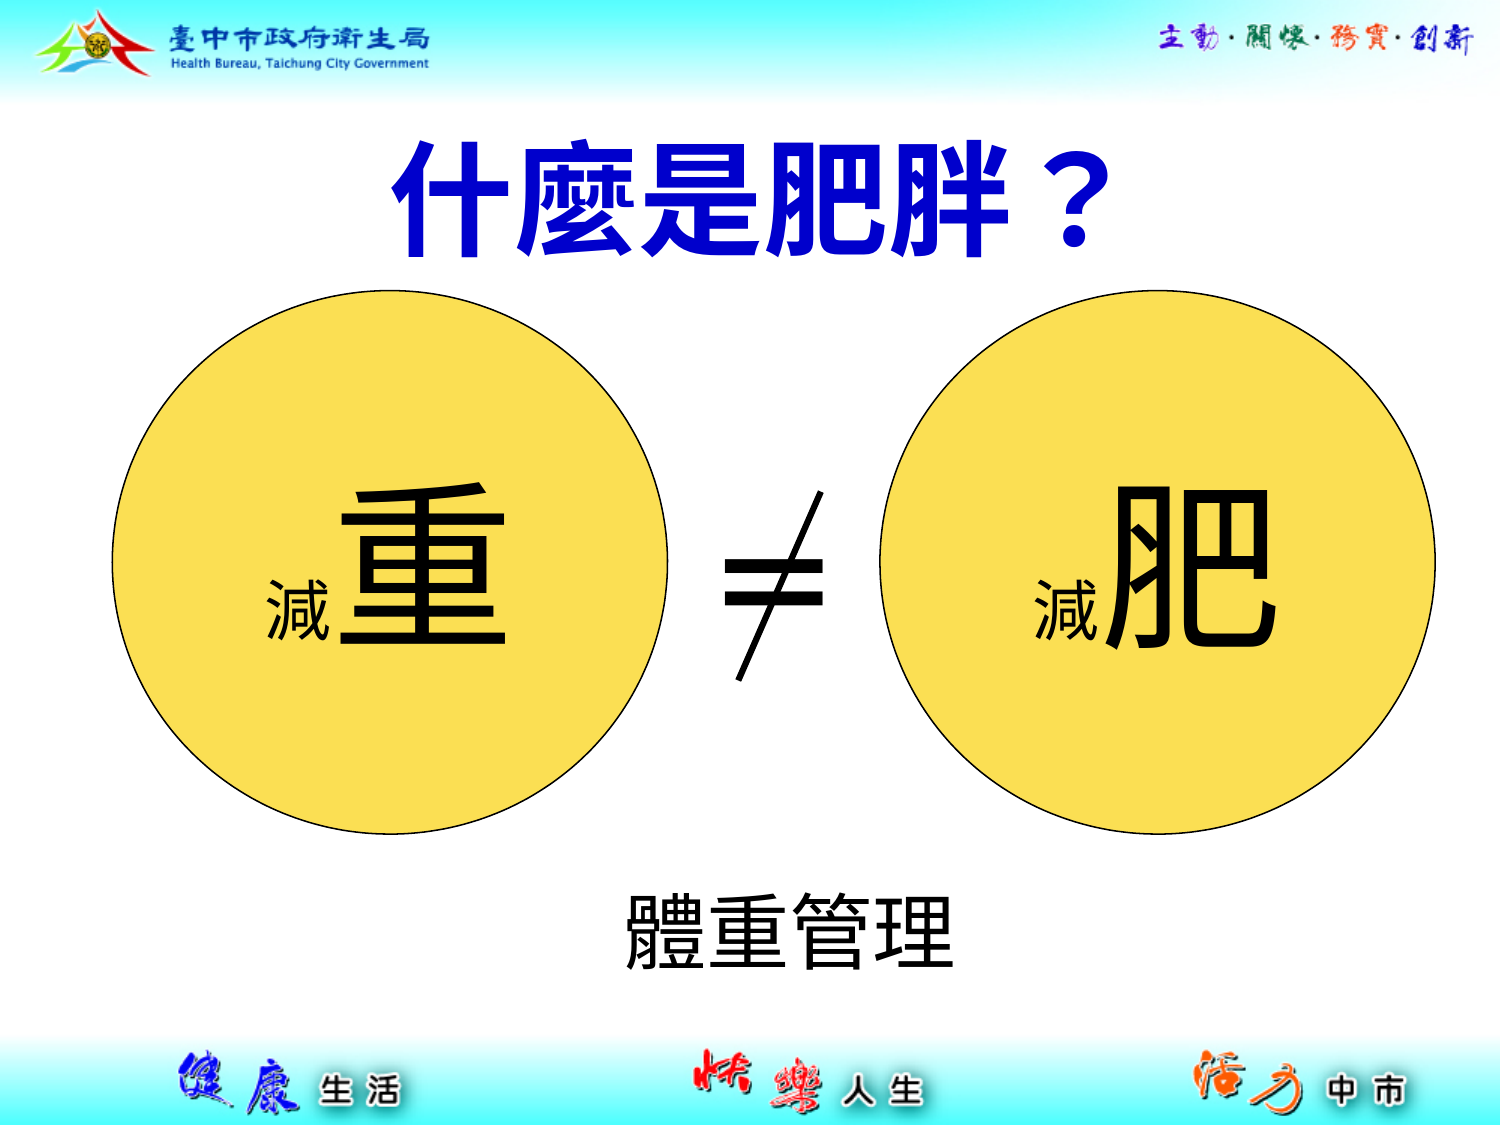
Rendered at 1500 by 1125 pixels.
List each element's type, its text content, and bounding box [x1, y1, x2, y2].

text_box ＝ [690, 491, 817, 672]
title 什麼是肥胖？ [88, 113, 1439, 302]
text_box ＝ [746, 491, 892, 672]
text_box 體重管理 [608, 872, 972, 988]
text_box 減重 [112, 290, 668, 835]
text_box 減肥 [889, 290, 1436, 835]
